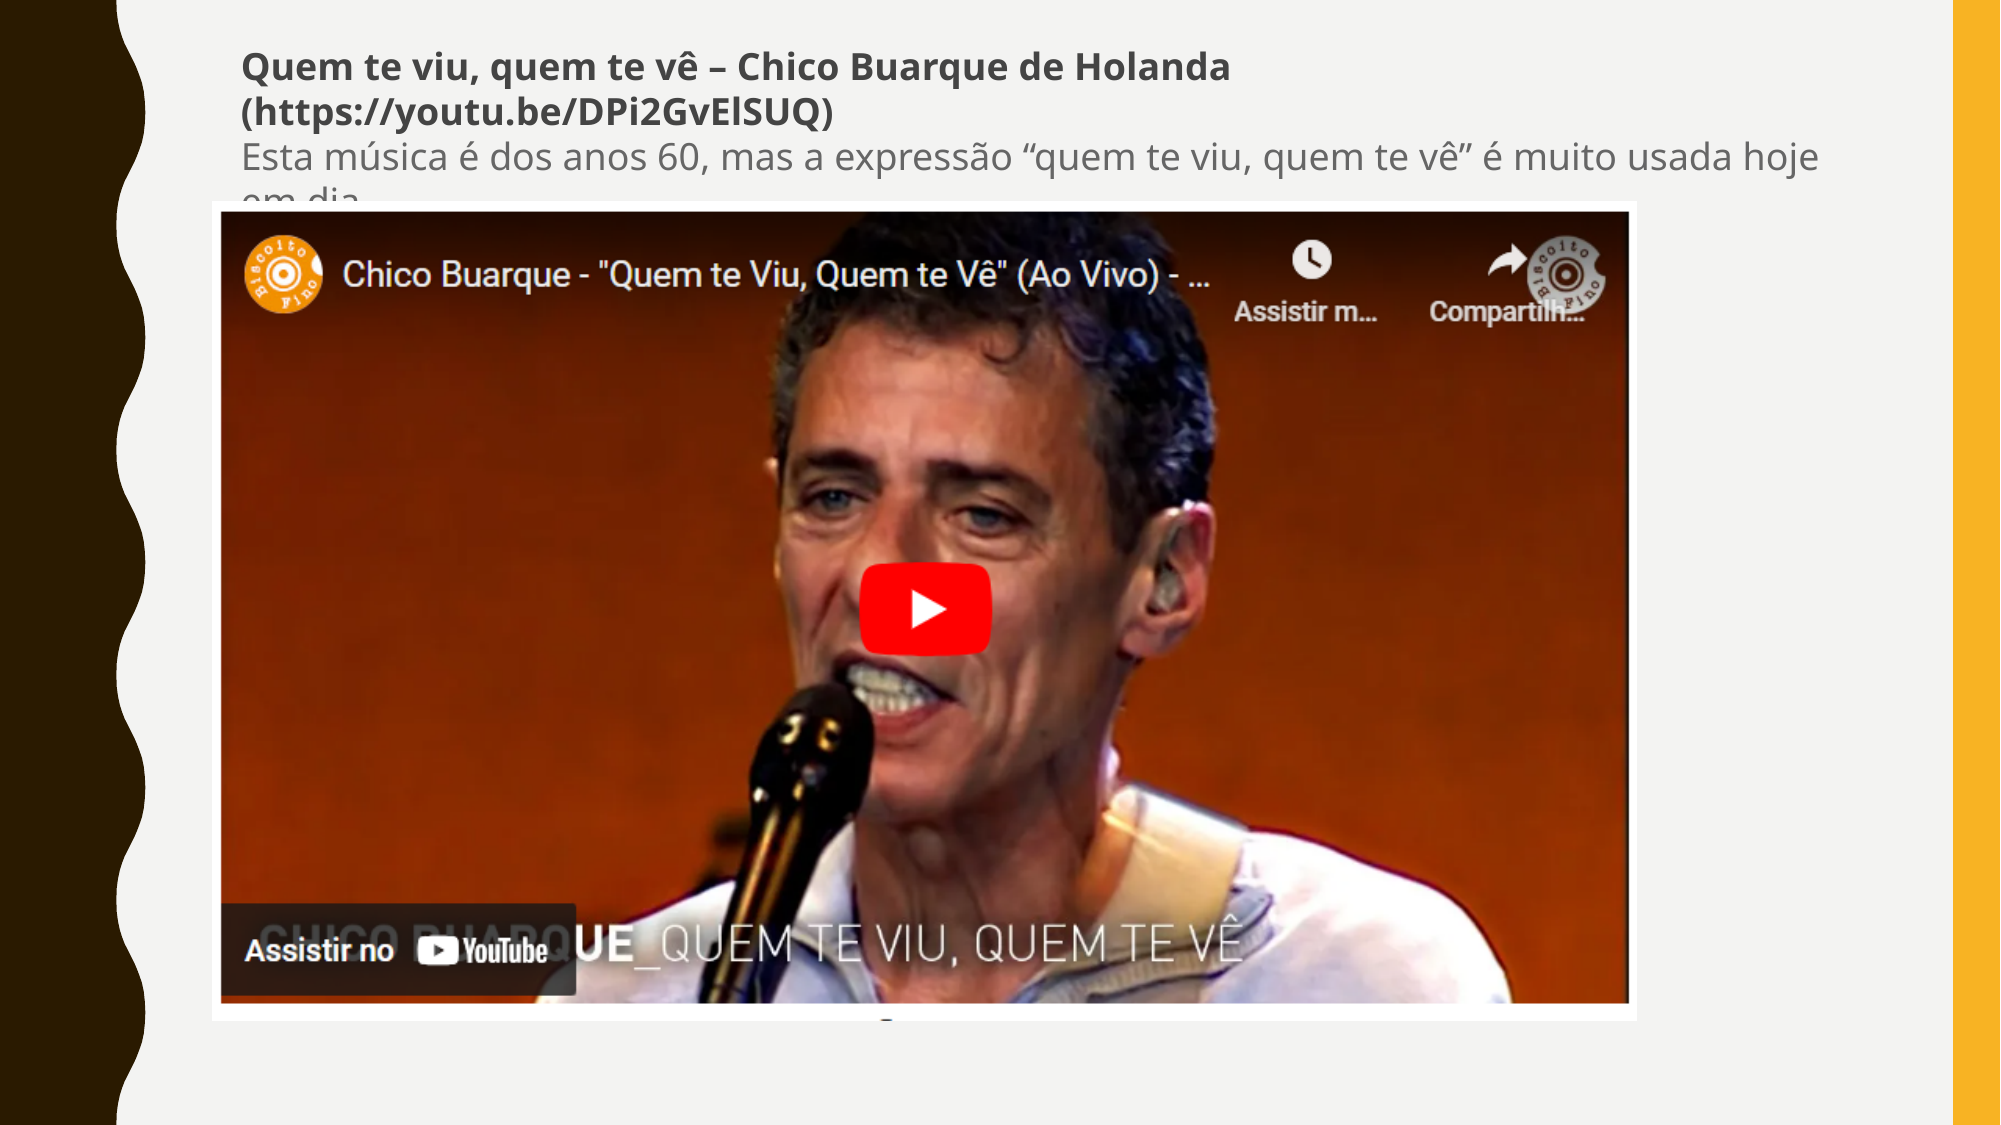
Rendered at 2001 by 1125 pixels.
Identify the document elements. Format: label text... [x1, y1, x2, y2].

text_box Quem te viu, quem te vê – Chico Buarque de Holanda (https://youtu.be/DPi2GvElSUQ) Esta música é dos anos 60, mas a expressão “quem te viu, quem te vê” é muito usada hoje em dia. [226, 35, 1848, 230]
picture [212, 201, 1637, 1021]
